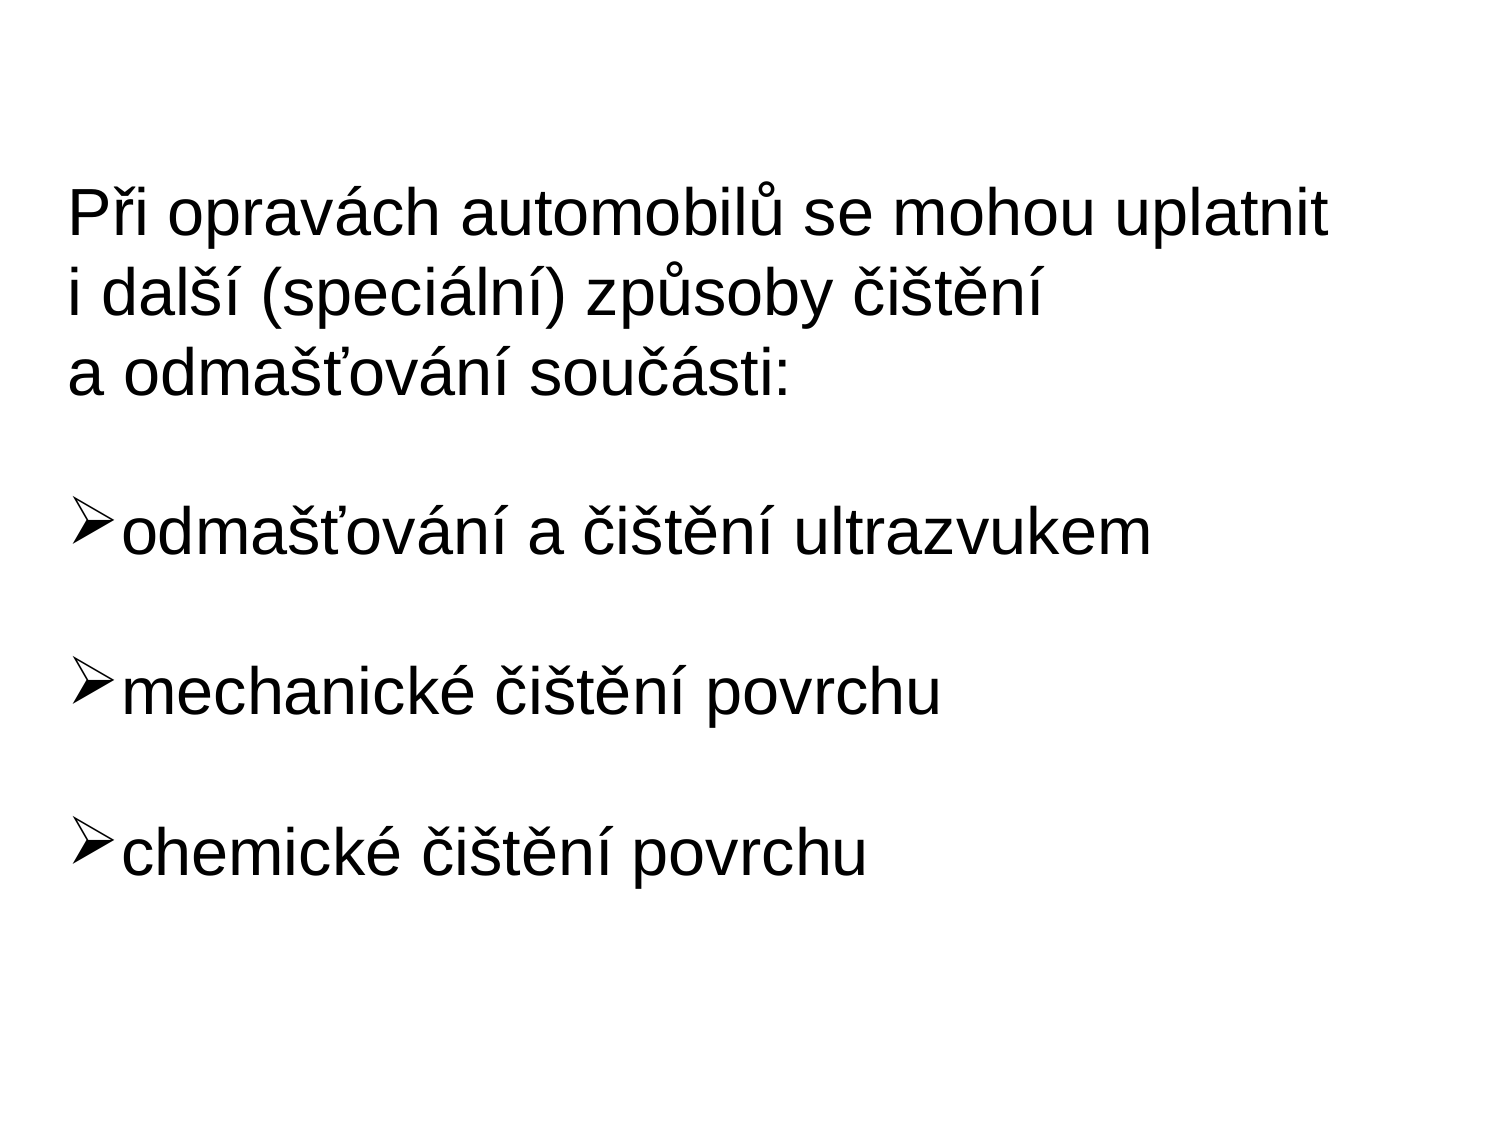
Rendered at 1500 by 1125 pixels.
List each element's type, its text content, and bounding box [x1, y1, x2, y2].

text_box Při opravách automobilů se mohou uplatnit i další (speciální) způsoby čištění a odmašťování součásti: odmašťování a čištění ultrazvukem mechanické čištění povrchu chemické čištění povrchu [53, 160, 1447, 896]
